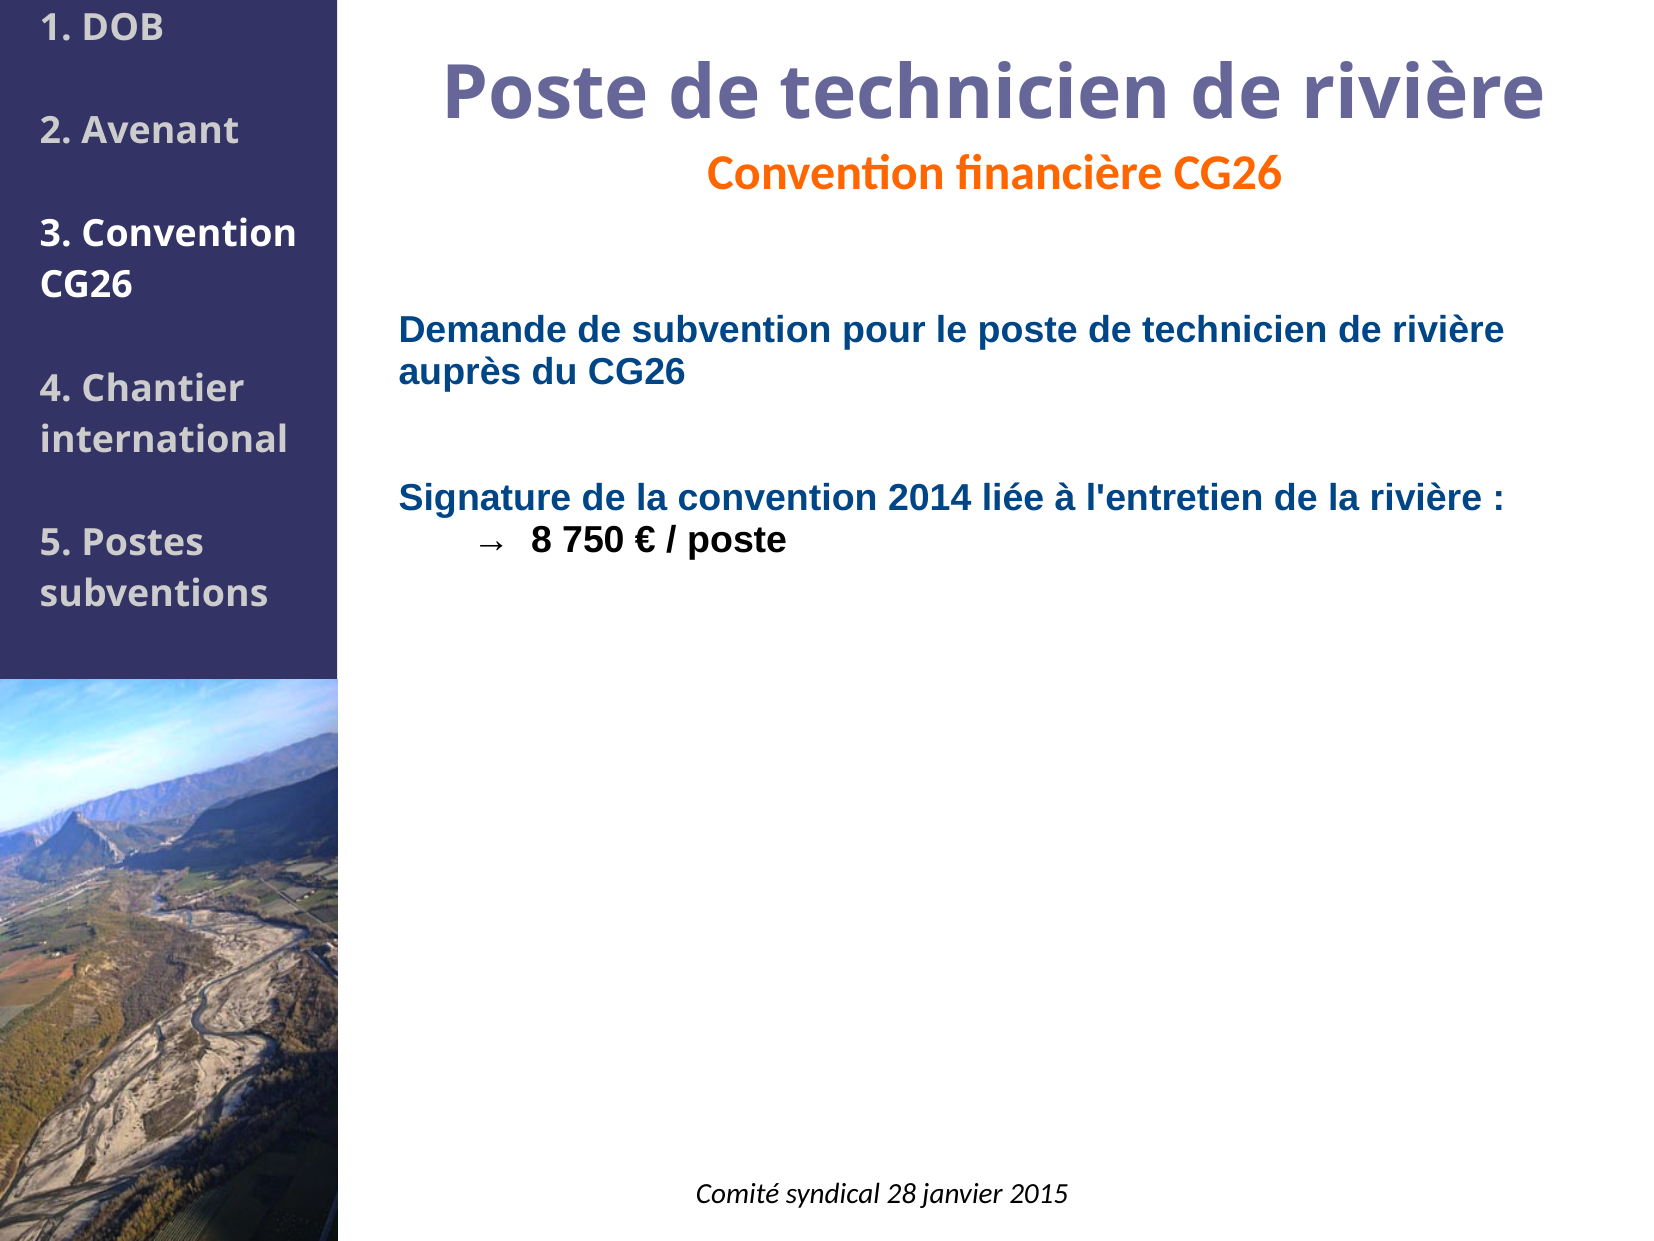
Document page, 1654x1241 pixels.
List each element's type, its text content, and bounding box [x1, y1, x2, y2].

text_box Poste de technicien de rivière [324, 29, 1654, 289]
text_box 1. DOB 2. Avenant 3. Convention CG26 4. Chantier international 5. Postes subventions 6. Natura [0, 0, 338, 679]
text_box Convention financière CG26 [360, 144, 1630, 1193]
text_box Demande de subvention pour le poste de technicien de rivière auprès du CG26 Signature de la convention 2014 liée à l'entretien de la rivière : → 8 750 € / poste [383, 301, 1595, 839]
picture [0, 679, 338, 1241]
